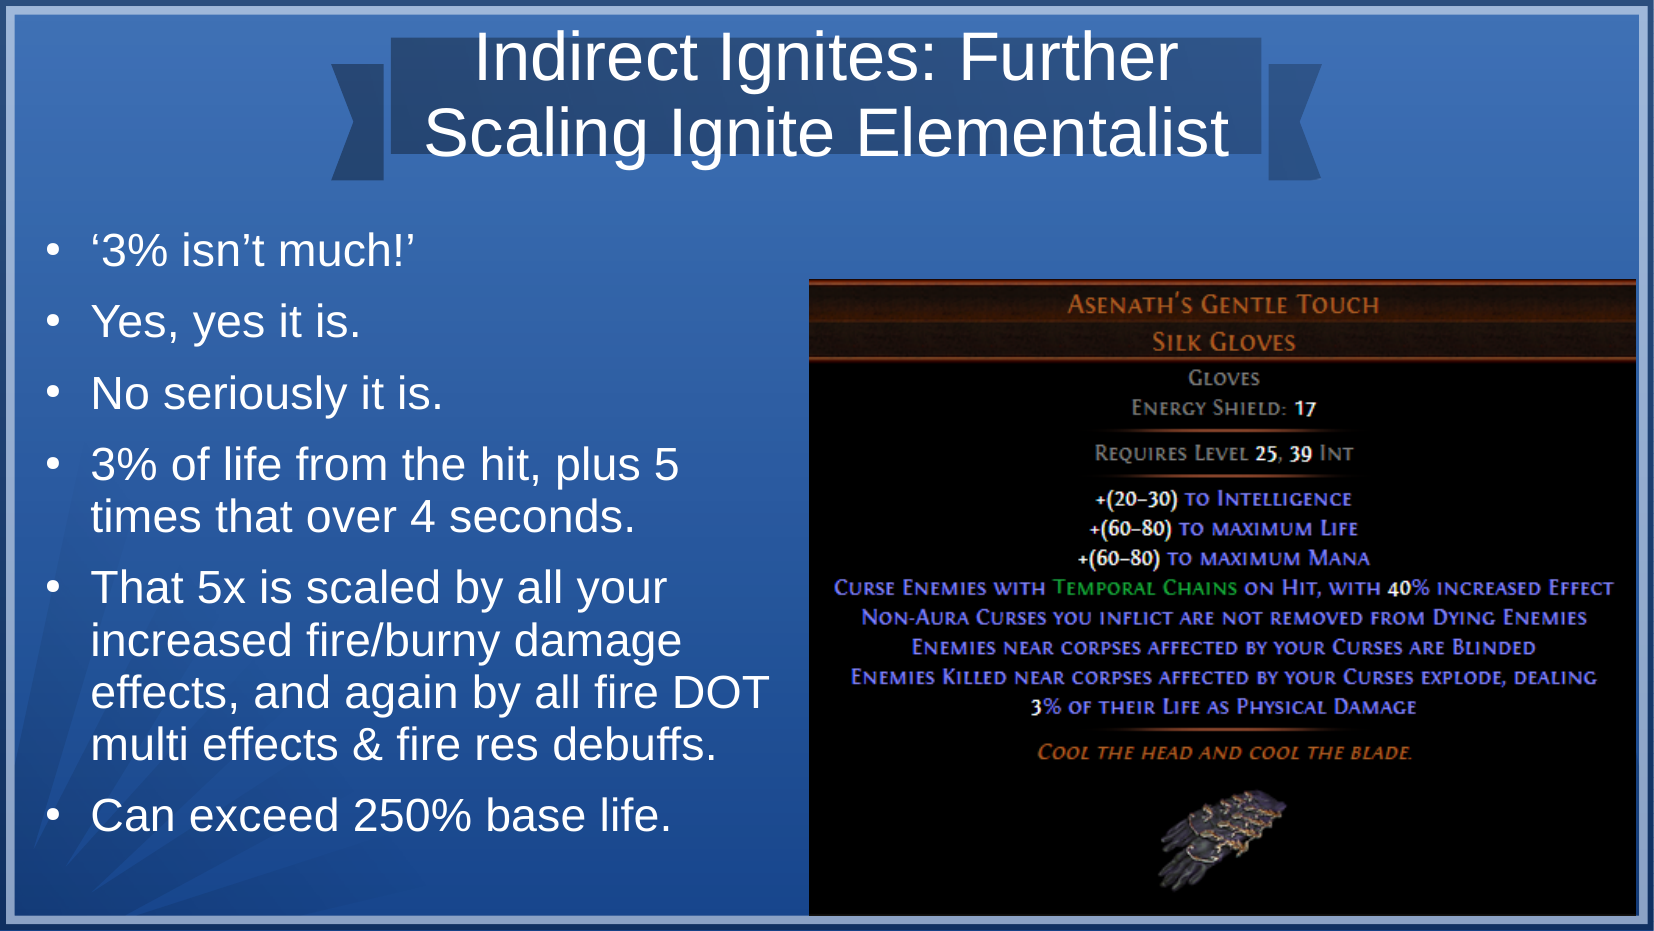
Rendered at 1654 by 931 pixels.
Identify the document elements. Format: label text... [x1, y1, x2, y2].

title Indirect Ignites: Further Scaling Ignite Elementalist [389, 17, 1264, 172]
picture [809, 279, 1636, 916]
list ‘3% isn’t much!’ Yes, yes it is. No seriously it is. 3% of life from the hit, plus 5 times that over 4 seconds. That 5x is scaled by all your increased fire/burny damage effects, and again by all fire DOT multi effects & fire res debuffs. Can exceed 250% base life. [29, 224, 798, 848]
